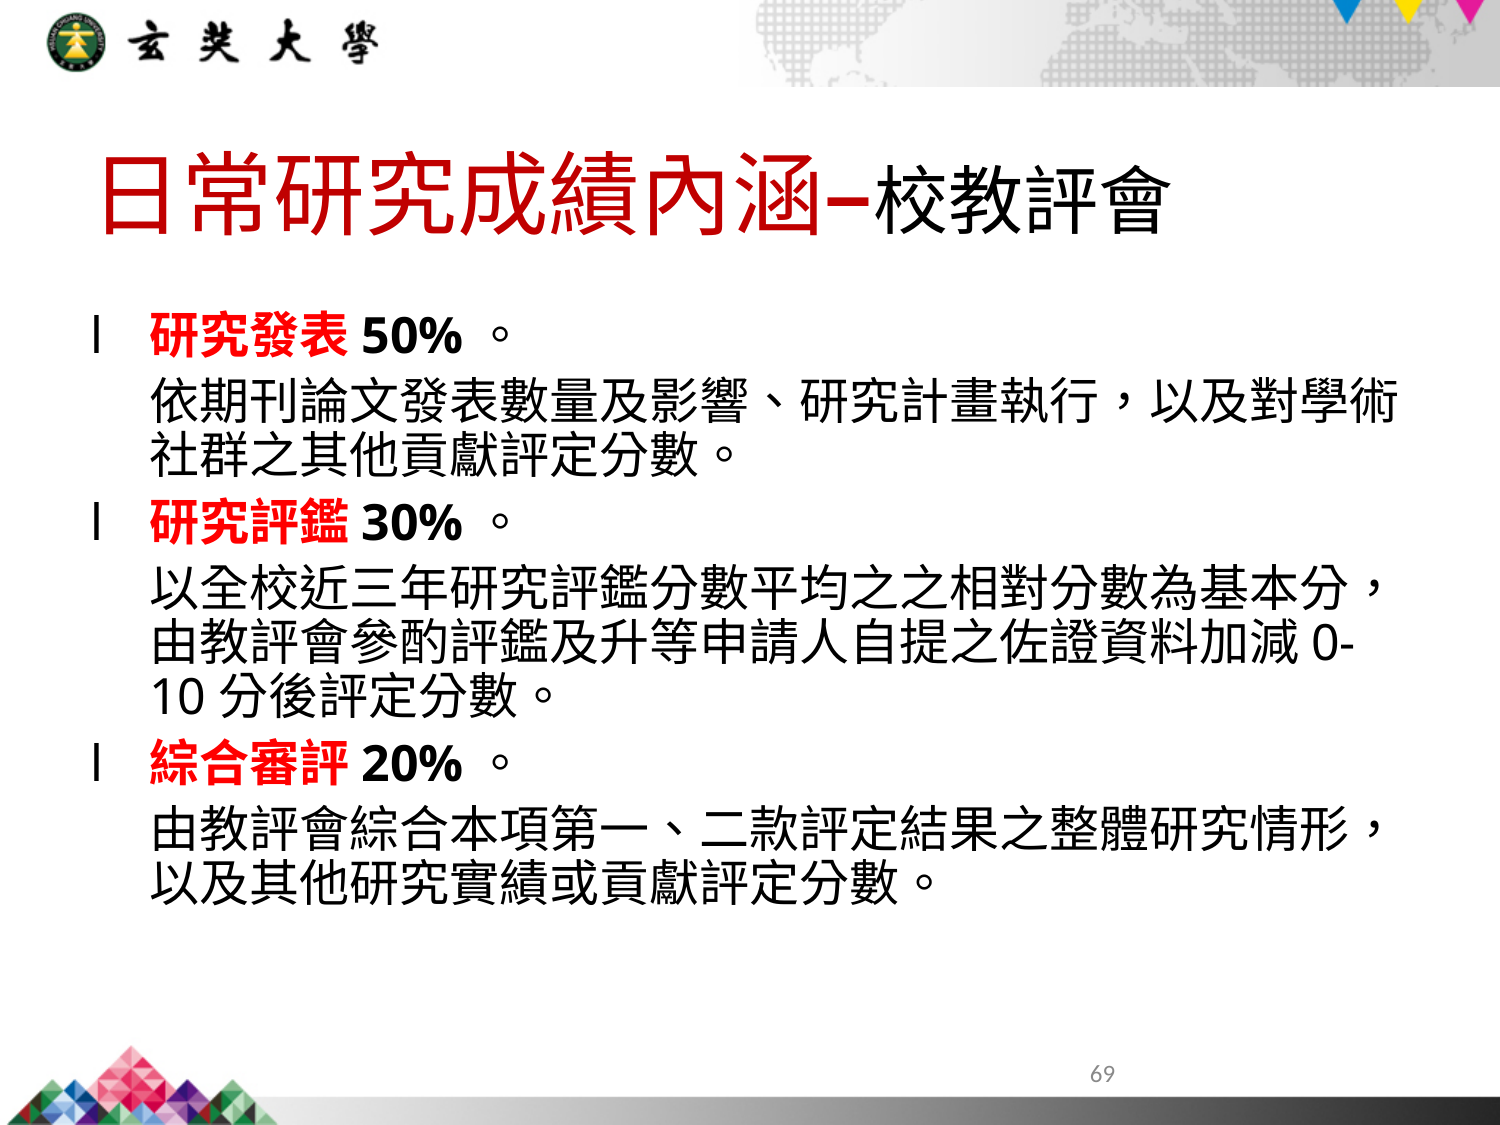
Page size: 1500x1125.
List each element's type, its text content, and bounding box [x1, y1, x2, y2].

text_box 日常研究成績內涵–校教評會 [75, 115, 1426, 268]
text_box 69 [1074, 1042, 1426, 1103]
text_box 研究發表50%。 依期刊論文發表數量及影響、研究計畫執行，以及對學術社群之其他貢獻評定分數。 研究評鑑30%。 以全校近三年研究評鑑分數平均之之相對分數為基本分，由教評會參酌評鑑及升等申請人自提之佐證資料加減0-10分後評定分數。 綜合審評20%。 由教評會綜合本項第一、二款評定結果之整體研究情形，以及其他研究實績或貢獻評定分數。 [75, 302, 1426, 976]
